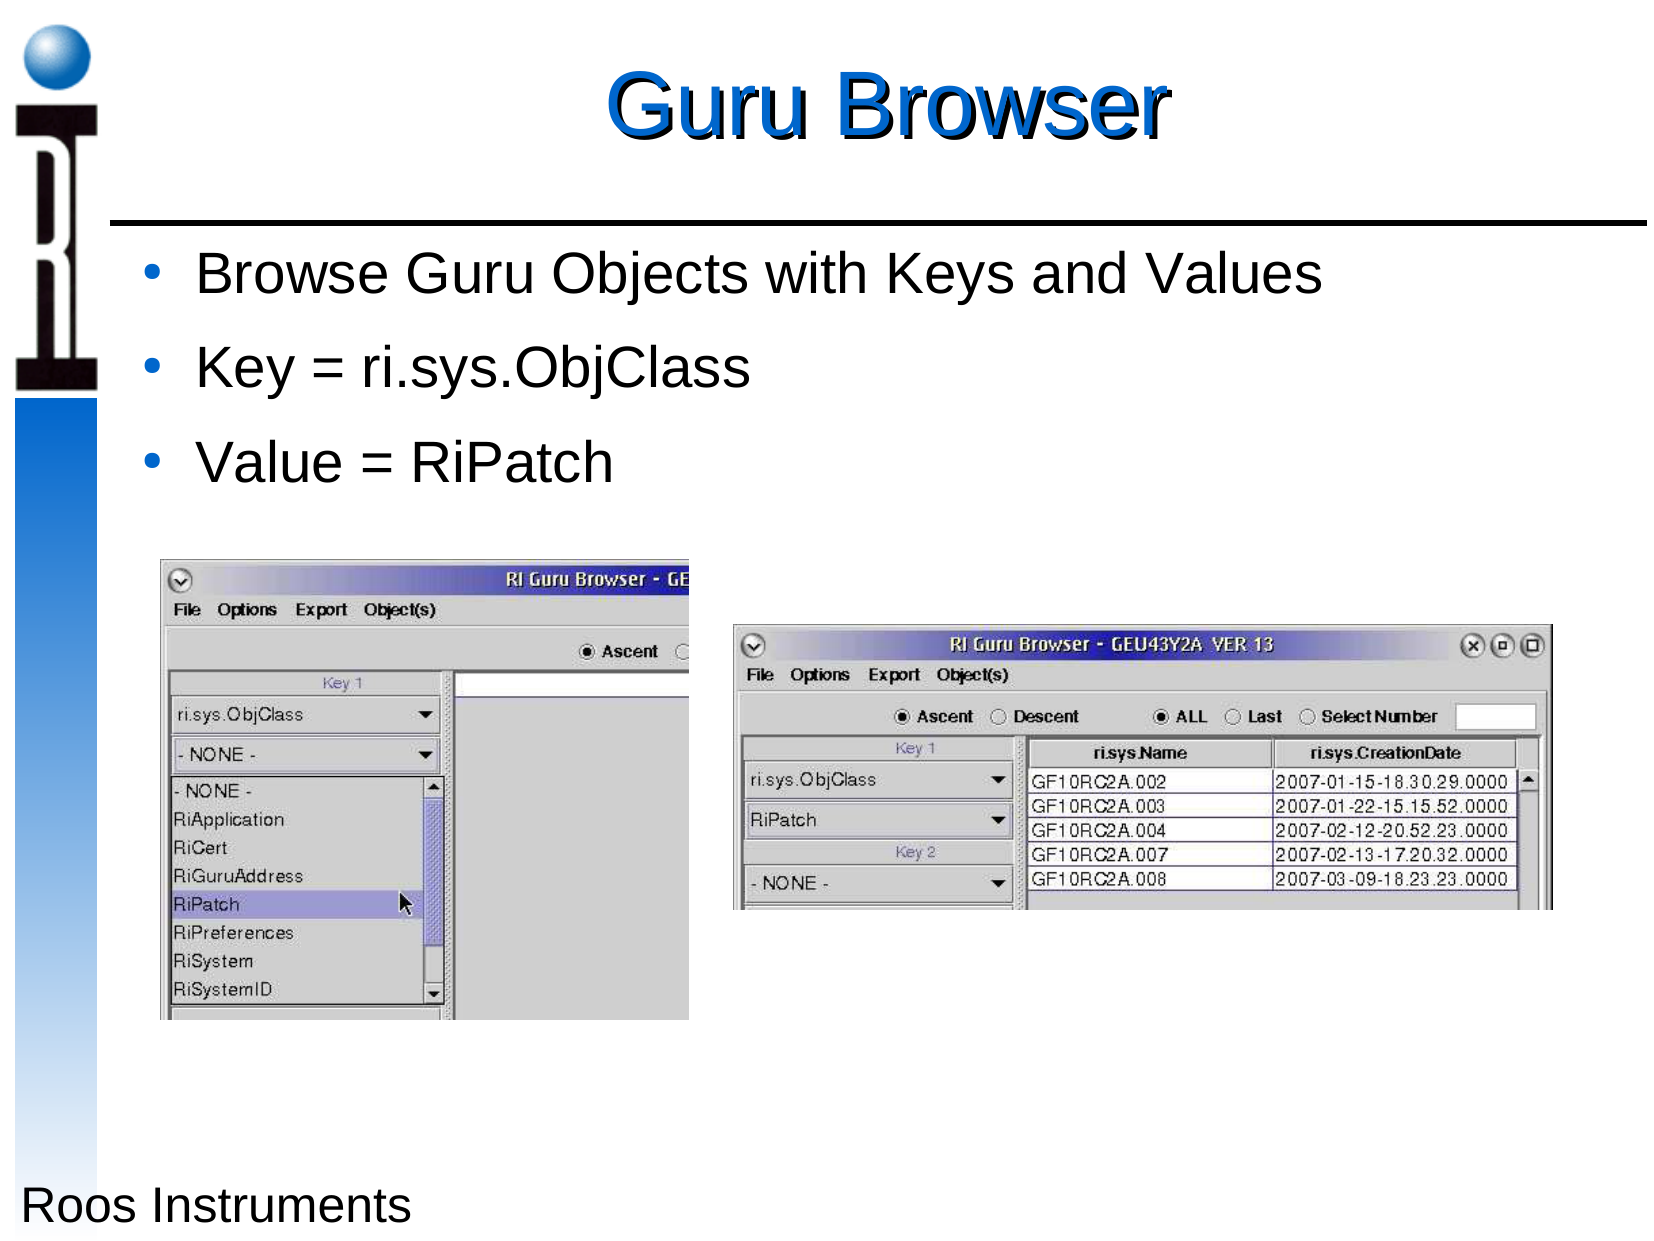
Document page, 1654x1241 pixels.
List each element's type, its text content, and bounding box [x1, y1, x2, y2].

title Guru Browser [121, 0, 1654, 208]
picture [160, 559, 689, 1020]
picture [733, 624, 1553, 910]
picture [11, 20, 103, 398]
list Browse Guru Objects with Keys and Values Key = ri.sys.ObjClass Value = RiPatch [124, 240, 1654, 1104]
